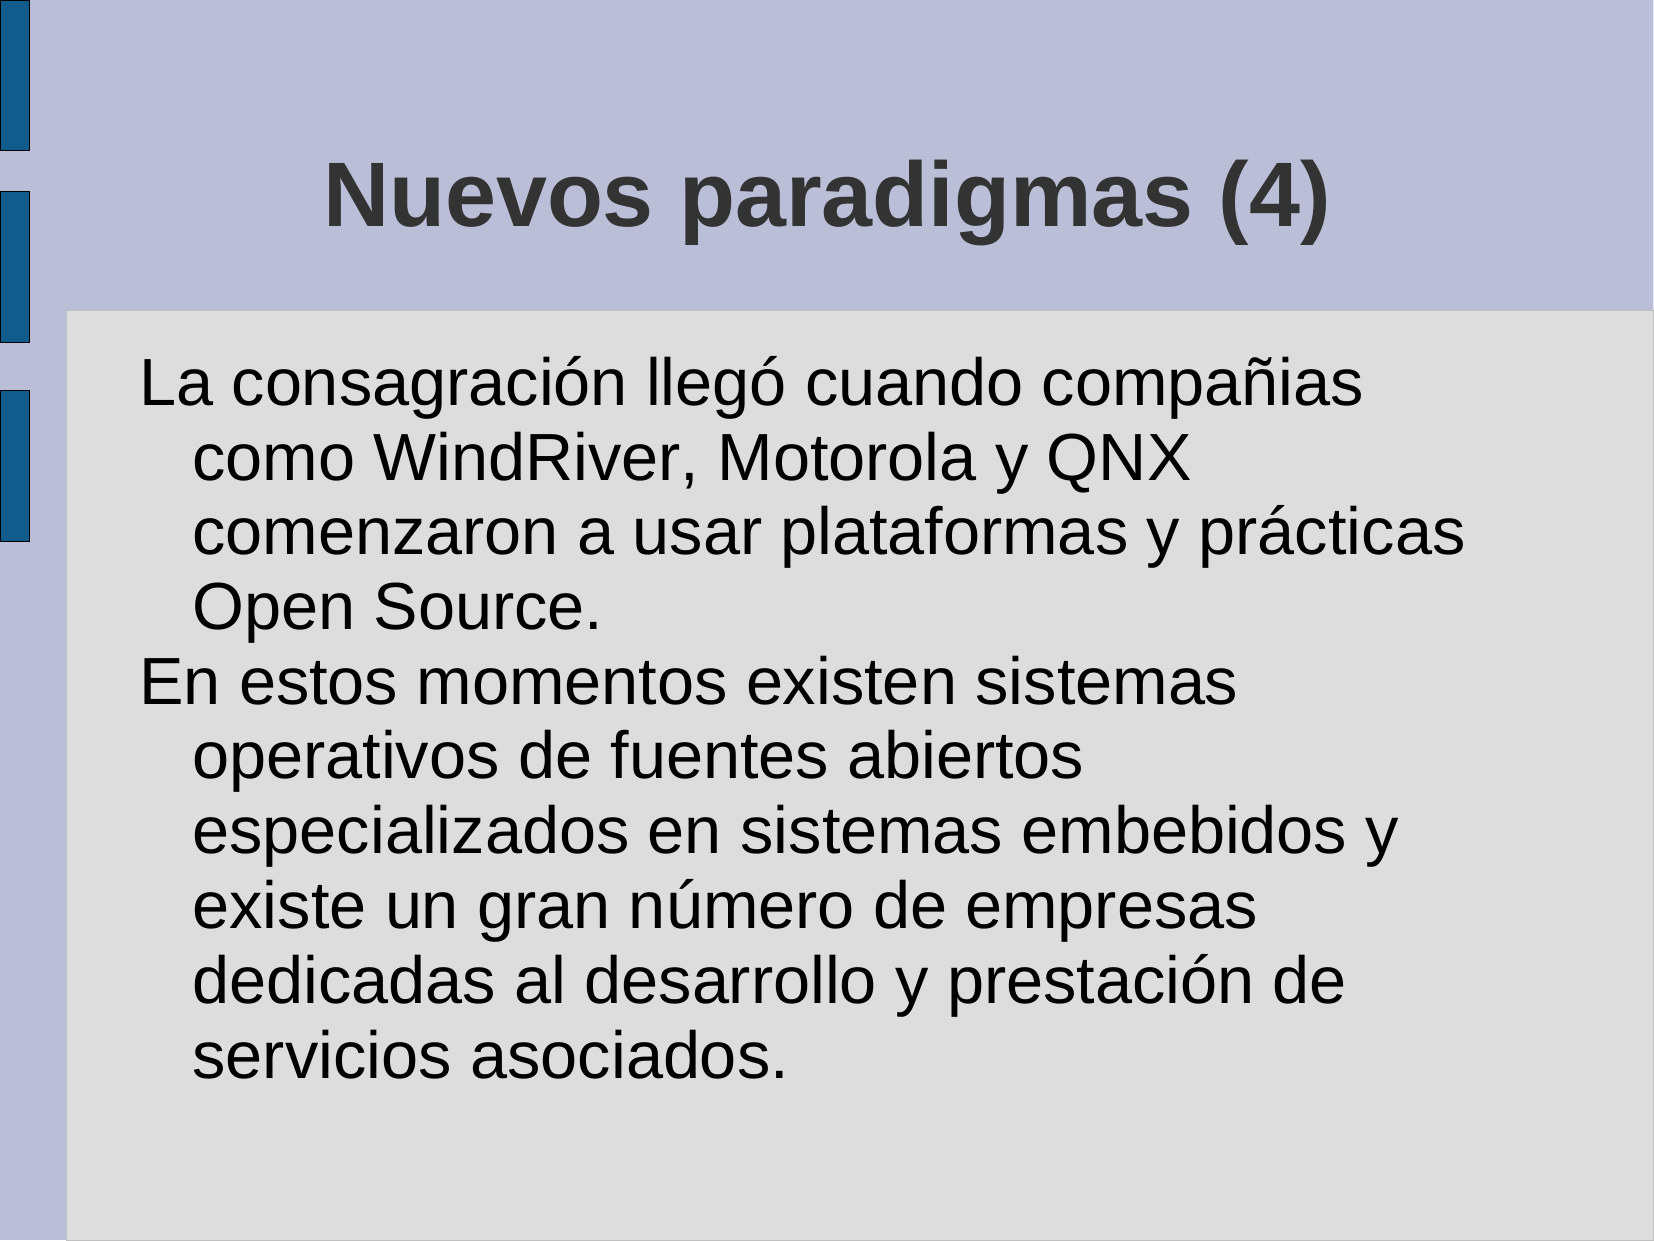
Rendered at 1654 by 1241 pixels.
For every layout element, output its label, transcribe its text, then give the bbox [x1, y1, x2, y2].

title Nuevos paradigmas (4) [121, 91, 1534, 299]
list La consagración llegó cuando compañias como WindRiver, Motorola y QNX comenzaron a usar plataformas y prácticas Open Source. En estos momentos existen sistemas operativos de fuentes abiertos especializados en sistemas embebidos y existe un gran número de empresas dedicadas al desarrollo y prestación de servicios asociados. [121, 344, 1534, 1127]
